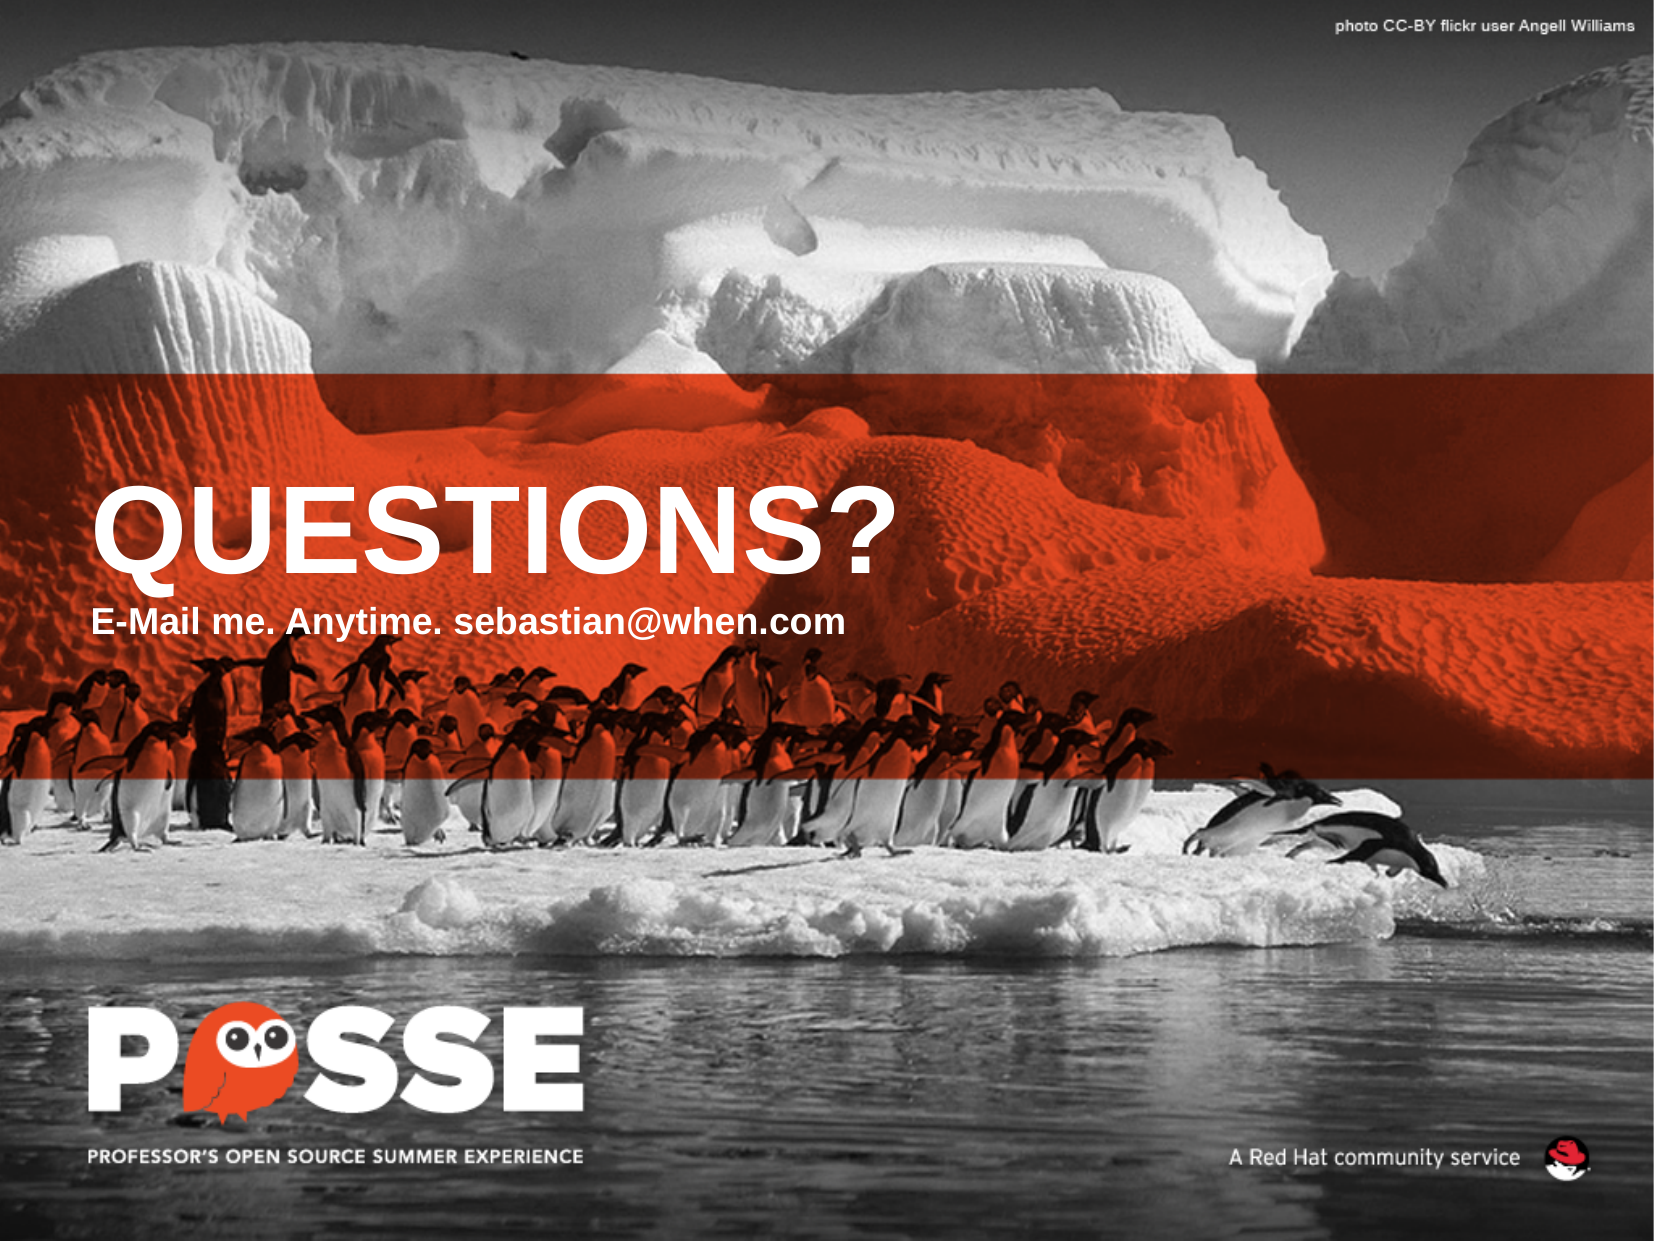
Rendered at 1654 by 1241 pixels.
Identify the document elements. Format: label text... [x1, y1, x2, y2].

picture [0, 0, 1654, 1241]
text_box QUESTIONS? E-Mail me. Anytime. sebastian@when.com [75, 452, 1559, 692]
